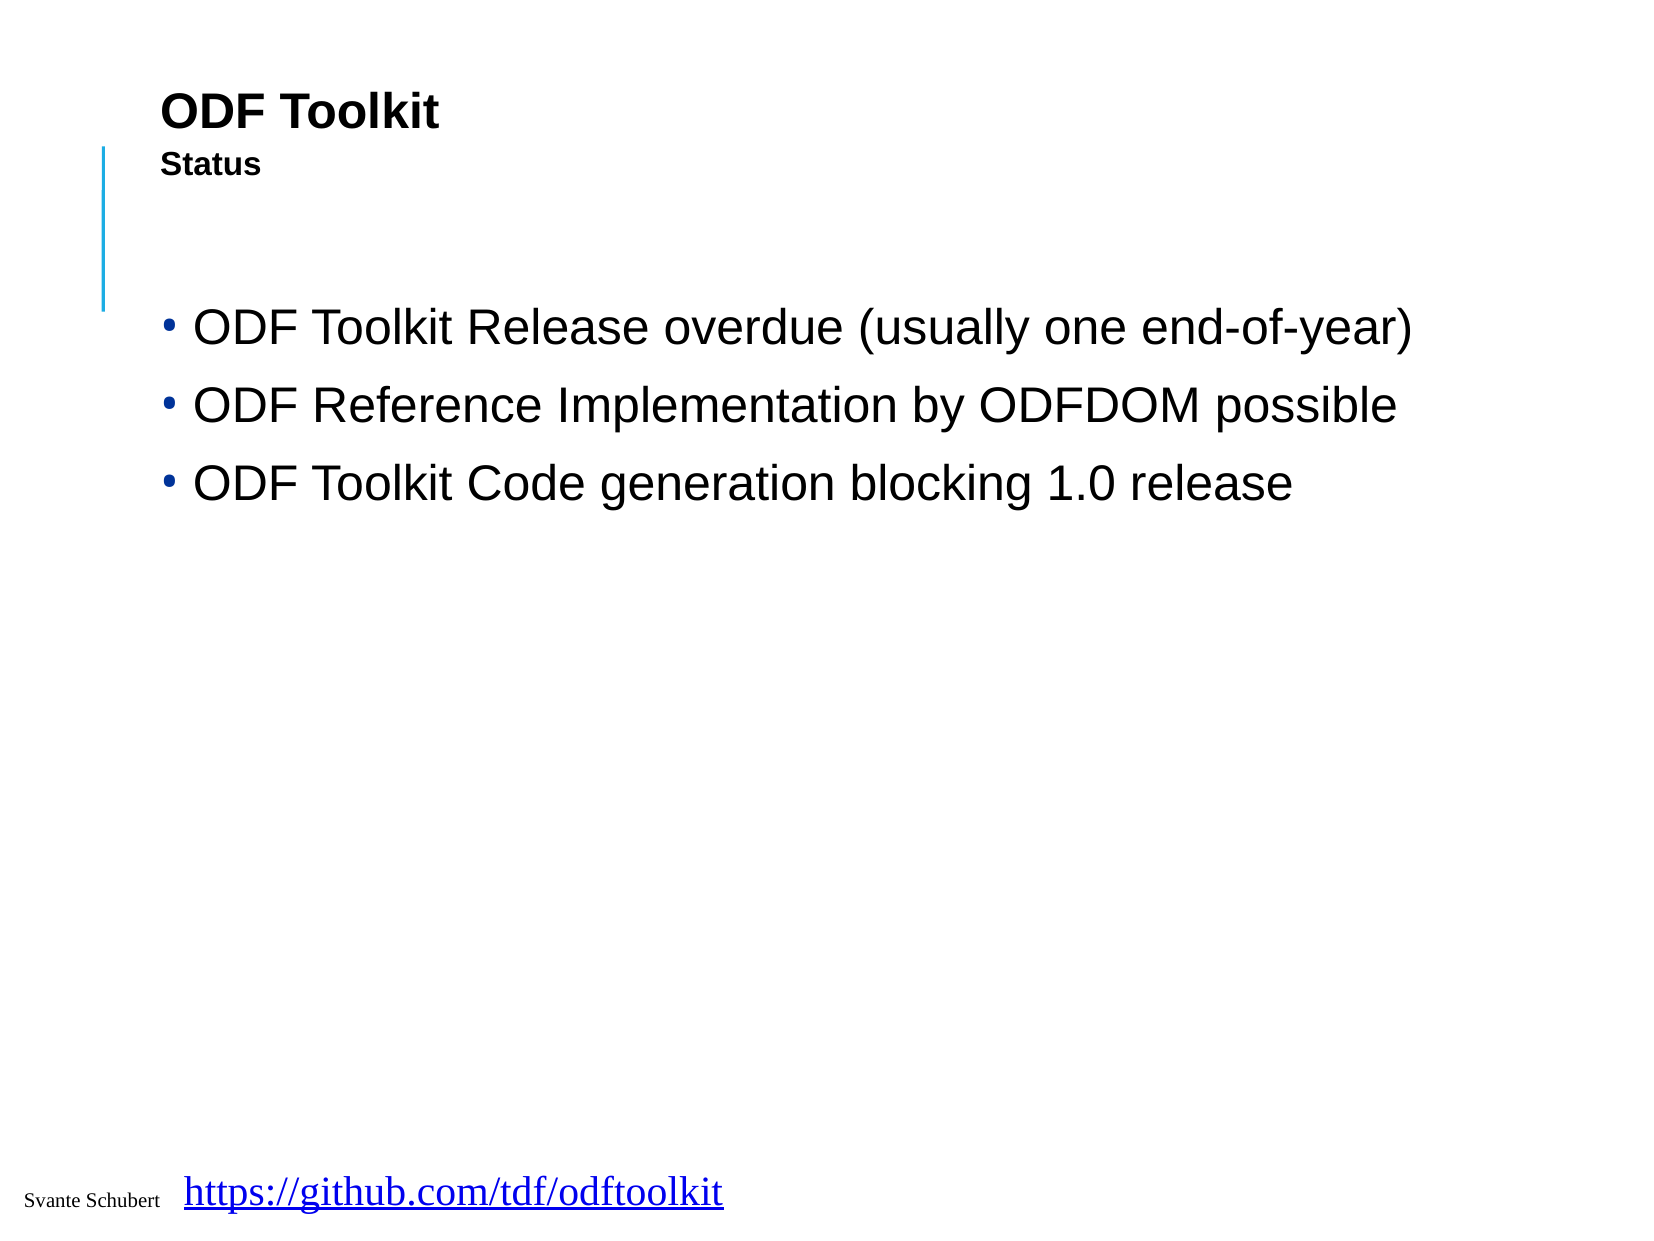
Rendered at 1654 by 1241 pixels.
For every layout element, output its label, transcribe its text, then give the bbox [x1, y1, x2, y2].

text_box https://github.com/tdf/odftoolkit [43, 1163, 875, 1241]
title ODF Toolkit Status [160, 74, 1530, 242]
list ODF Toolkit Release overdue (usually one end-of-year) ODF Reference Implementation by ODFDOM possible ODF Toolkit Code generation blocking 1.0 release [160, 294, 1569, 1114]
text_box Svante Schubert [23, 1186, 43, 1218]
